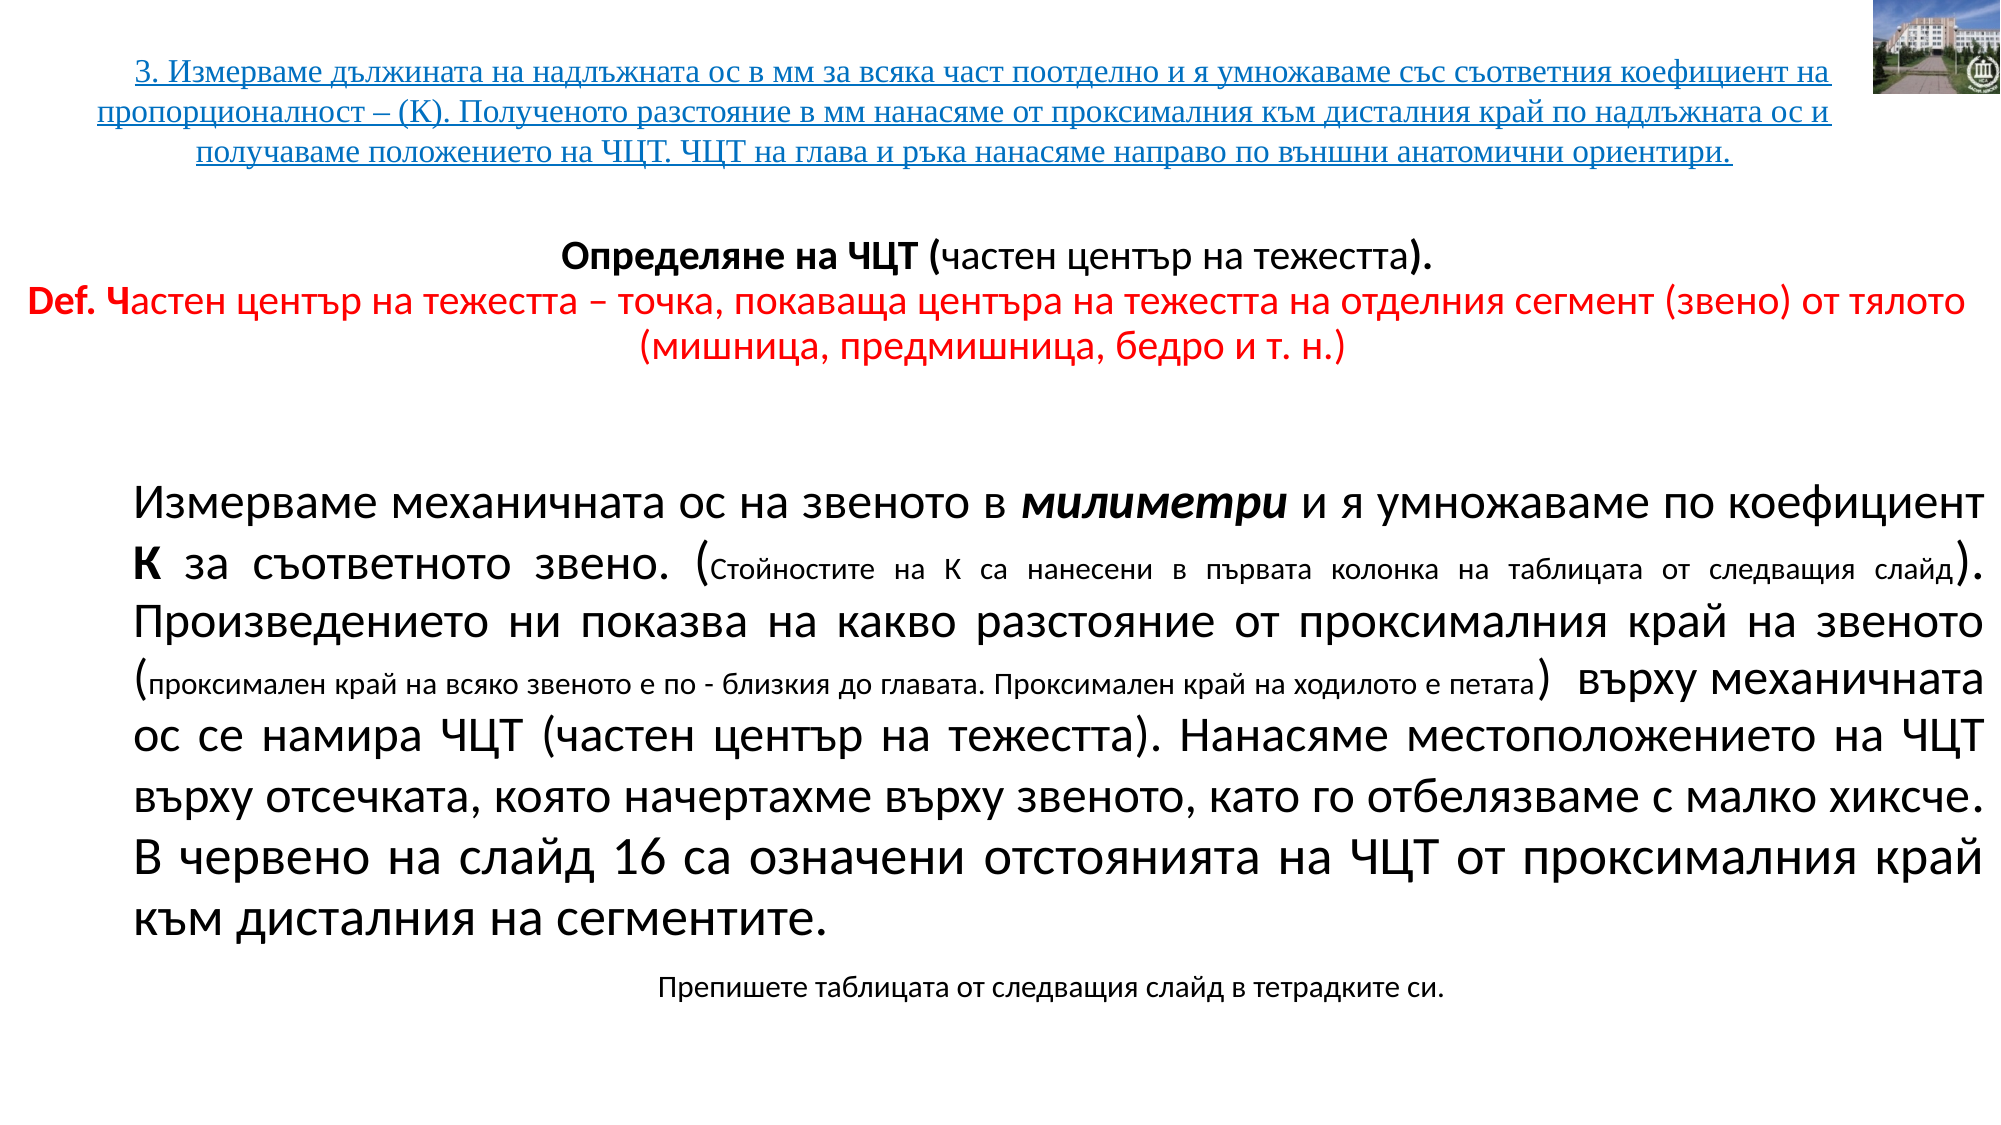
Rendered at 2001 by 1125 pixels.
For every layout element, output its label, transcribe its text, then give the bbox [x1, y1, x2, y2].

list Измерваме механичната ос на звеното в милиметри и я умножаваме по коефициент К за съответното звено. (Стойностите на К са нанесени в първата колонка на таблицата от следващия слайд). Произведението ни показва на какво разстояние от проксималния край на звеното (проксимален край на всяко звеното е по - близкия до главата. Проксимален край на ходилото е петата) върху механичната ос се намира ЧЦТ (частен център на тежестта). Нанасяме местоположението на ЧЦТ върху отсечката, която начертахме върху звеното, като го отбелязваме с малко хиксче. В червено на слайд 16 са означени отстоянията на ЧЦТ от проксималния край към дисталния на сегментите. Препишете таблицата от следващия слайд в тетрадките си. [0, 465, 2000, 1071]
title Определяне на ЧЦТ (частен център на тежестта). Def. Частен център на тежестта – точка, покаваща центъра на тежестта на отделния сегмент (звено) от тялото (мишница, предмишница, бедро и т. н.) [10, 221, 1985, 382]
text_box 3. Измерваме дължината на надлъжната ос в мм за всяка част поотделно и я умножаваме със съответния коефициент на пропорционалност – (К). Полученото разстояние в мм нанасяме от проксималния към дисталния край по надлъжната ос и получаваме положението на ЧЦТ. ЧЦТ на глава и ръка нанасяме направо по външни анатомични ориентири. [0, 41, 1929, 178]
picture [1873, 0, 2000, 94]
